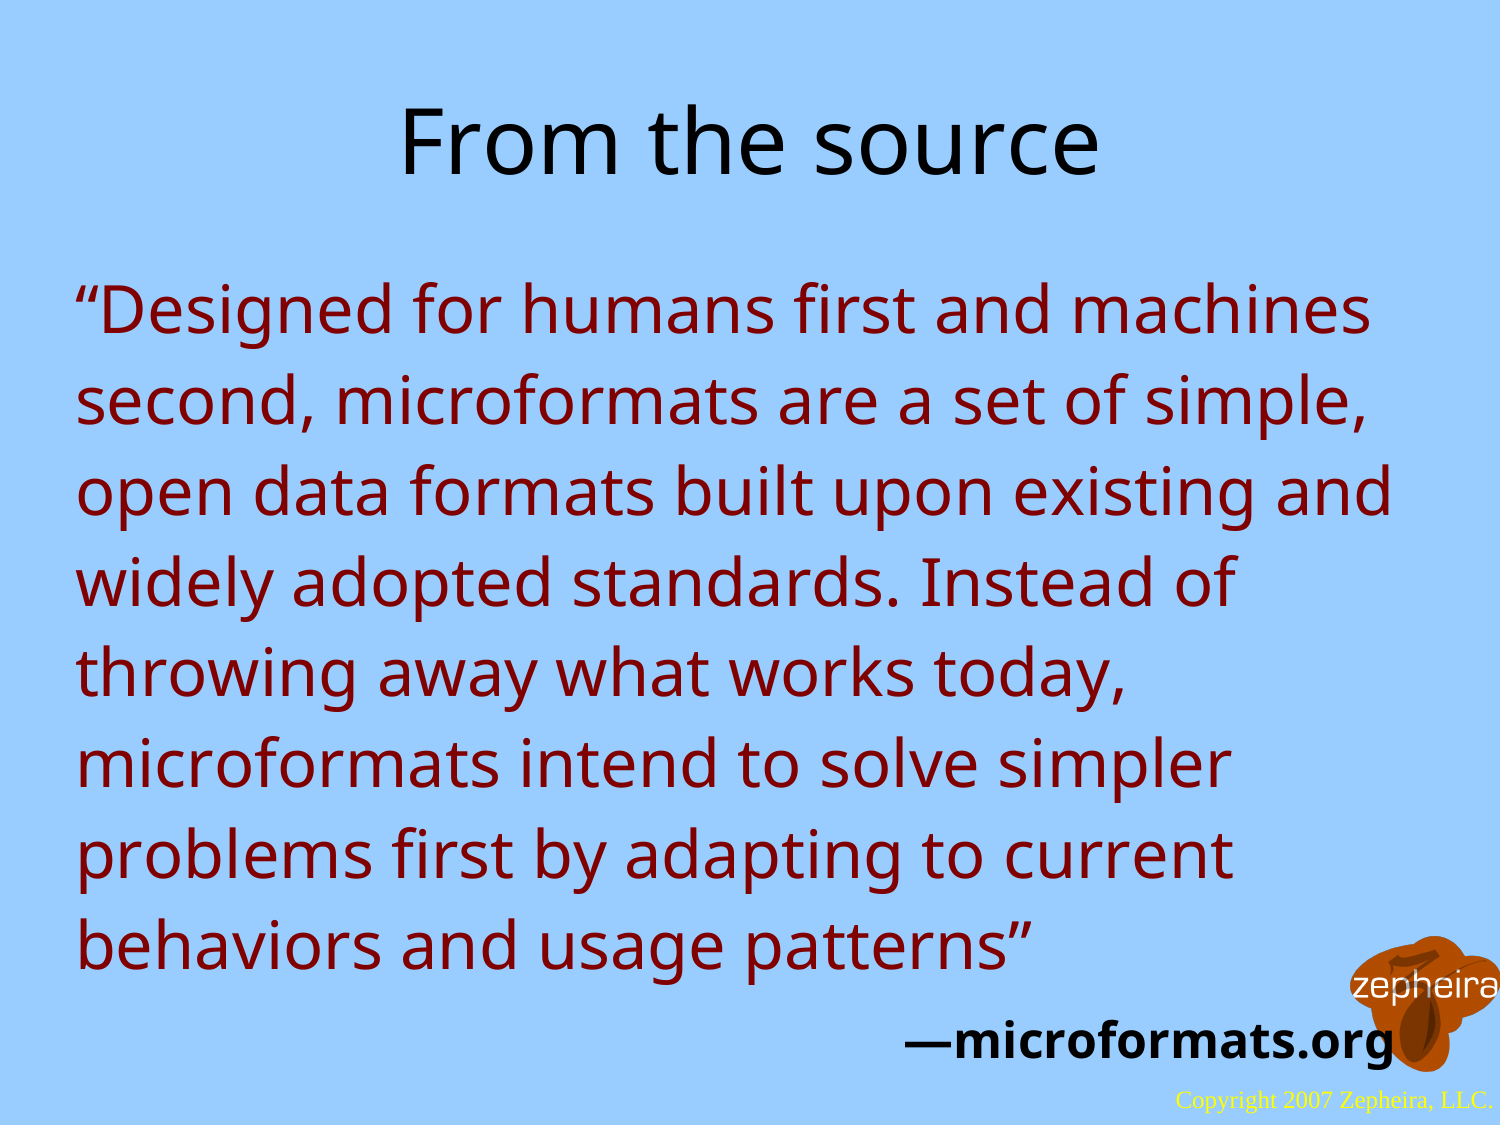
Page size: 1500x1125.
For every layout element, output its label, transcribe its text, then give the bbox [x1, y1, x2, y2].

picture [1426, 936, 1500, 1072]
list “Designed for humans first and machines second, microformats are a set of simple, open data formats built upon existing and widely adopted standards. Instead of throwing away what works today, microformats intend to solve simpler problems first by adapting to current behaviors and usage patterns” —microformats.org [75, 262, 1426, 1091]
title From the source [75, 45, 1426, 233]
